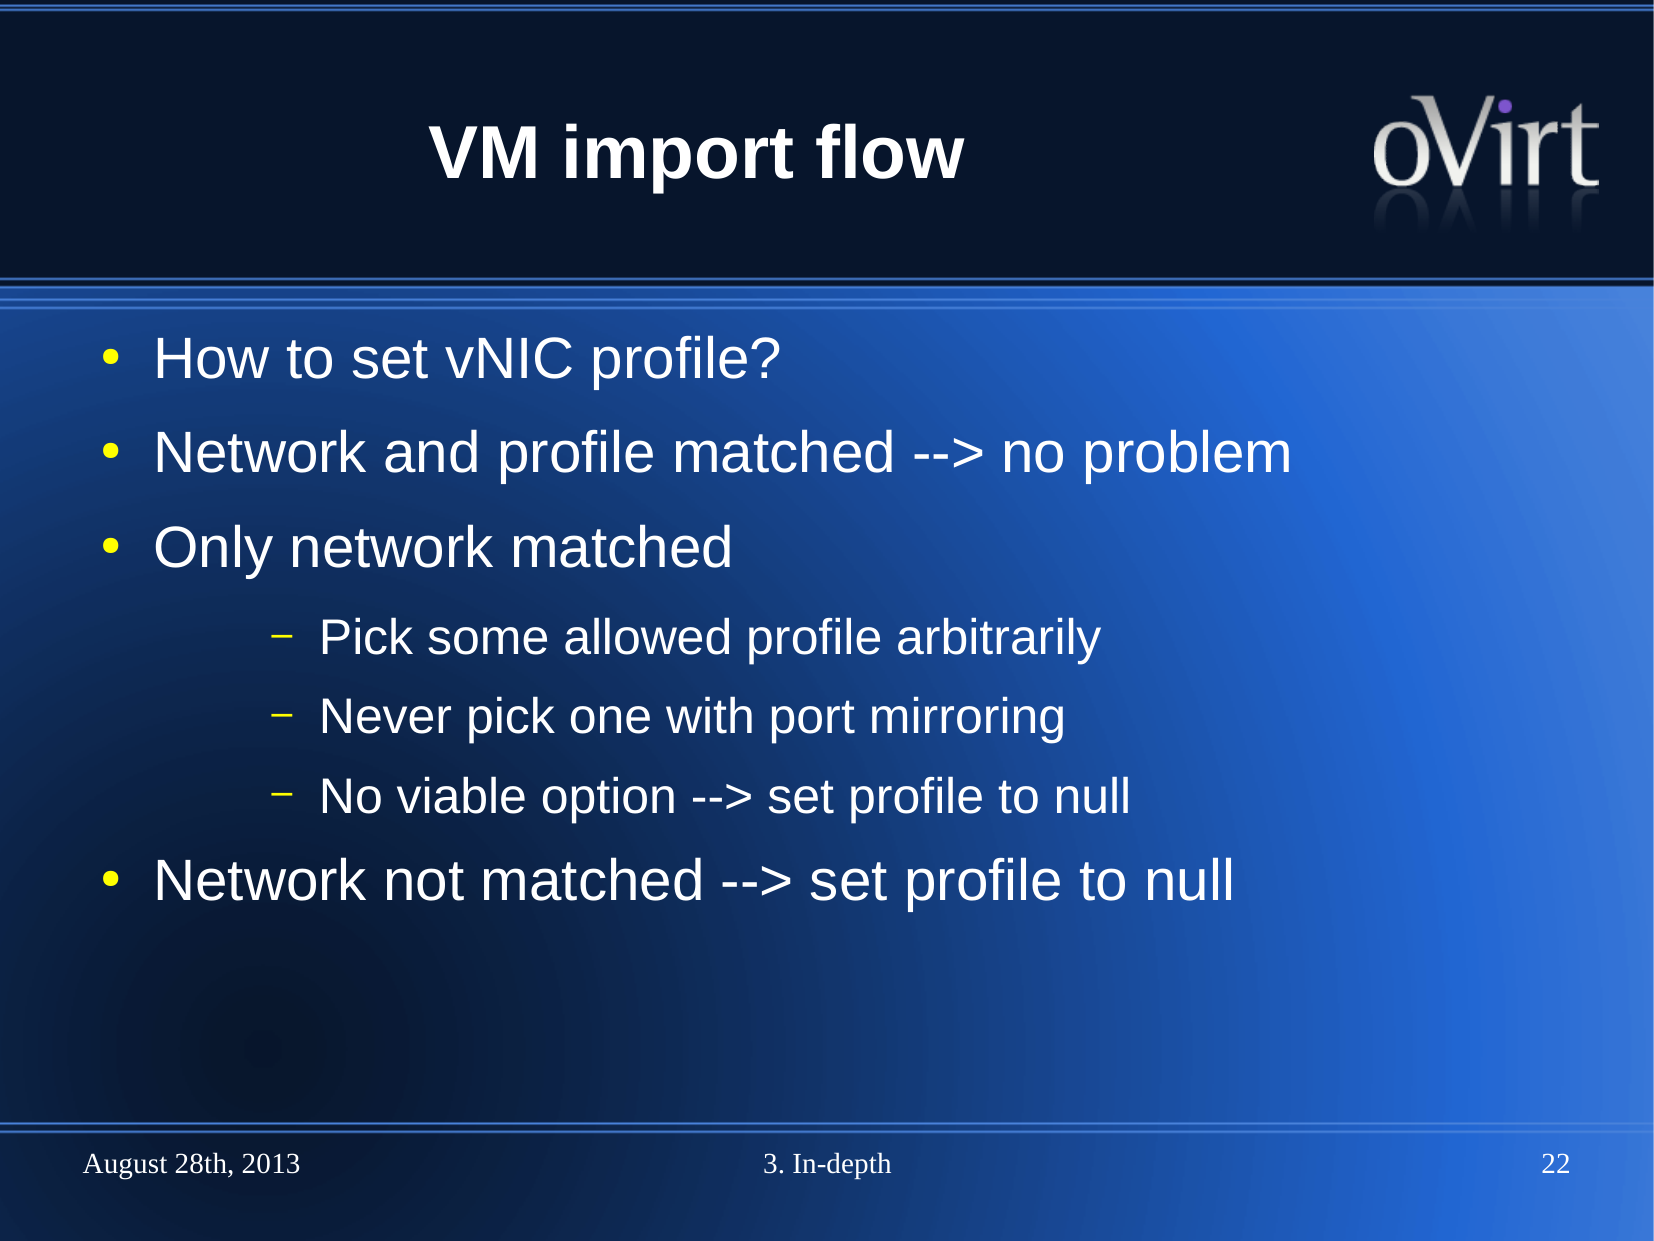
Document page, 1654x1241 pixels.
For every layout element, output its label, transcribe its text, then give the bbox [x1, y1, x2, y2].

picture [0, 0, 1654, 1241]
list How to set vNIC profile? Network and profile matched --> no problem Only network matched Pick some allowed profile arbitrarily Never pick one with port mirroring No viable option --> set profile to null Network not matched --> set profile to null [82, 325, 1538, 1031]
title VM import flow [82, 49, 1312, 257]
